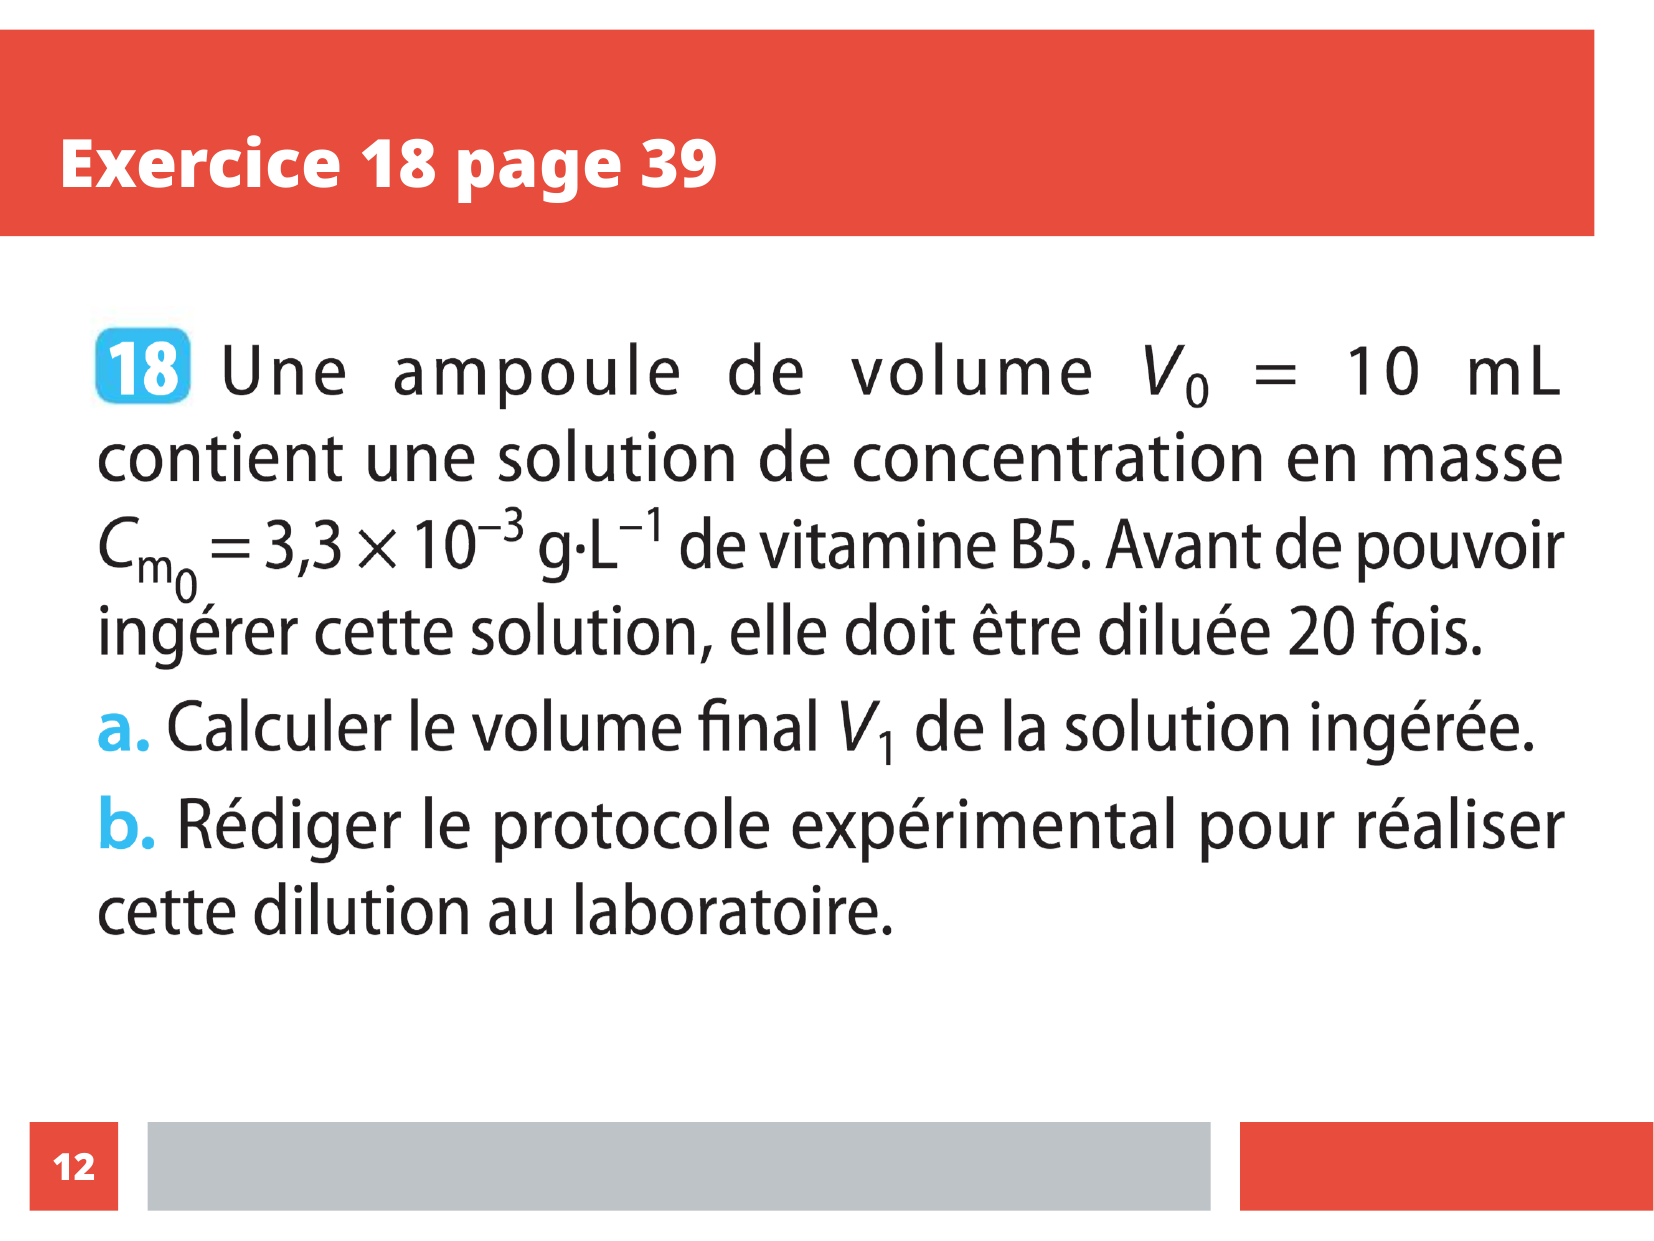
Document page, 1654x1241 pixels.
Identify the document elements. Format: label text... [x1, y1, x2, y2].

picture [82, 306, 1600, 969]
title Exercice 18 page 39 [59, 59, 1595, 207]
